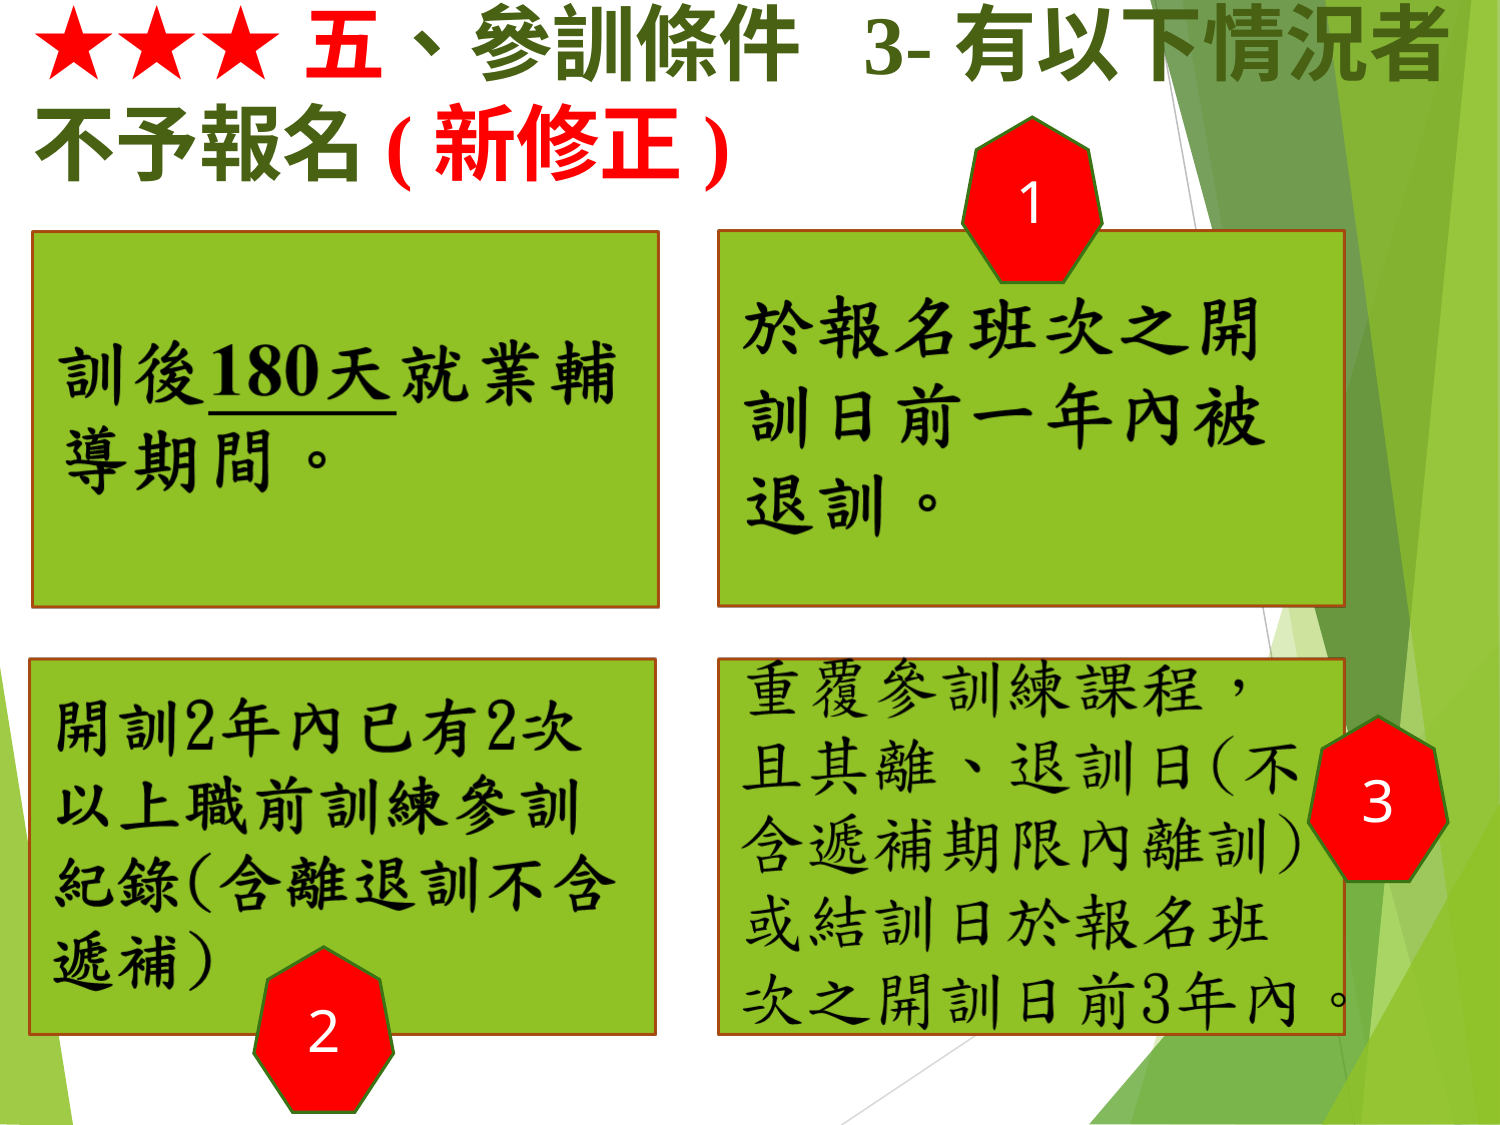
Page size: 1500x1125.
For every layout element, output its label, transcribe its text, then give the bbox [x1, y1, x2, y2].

text_box 1 [962, 117, 1103, 283]
text_box 3 [1308, 716, 1448, 882]
text_box ★★★五、參訓條件 3-有以下情況者不予報名(新修正) [17, 0, 1476, 199]
picture [5, 148, 1416, 1106]
text_box 2 [253, 946, 394, 1113]
